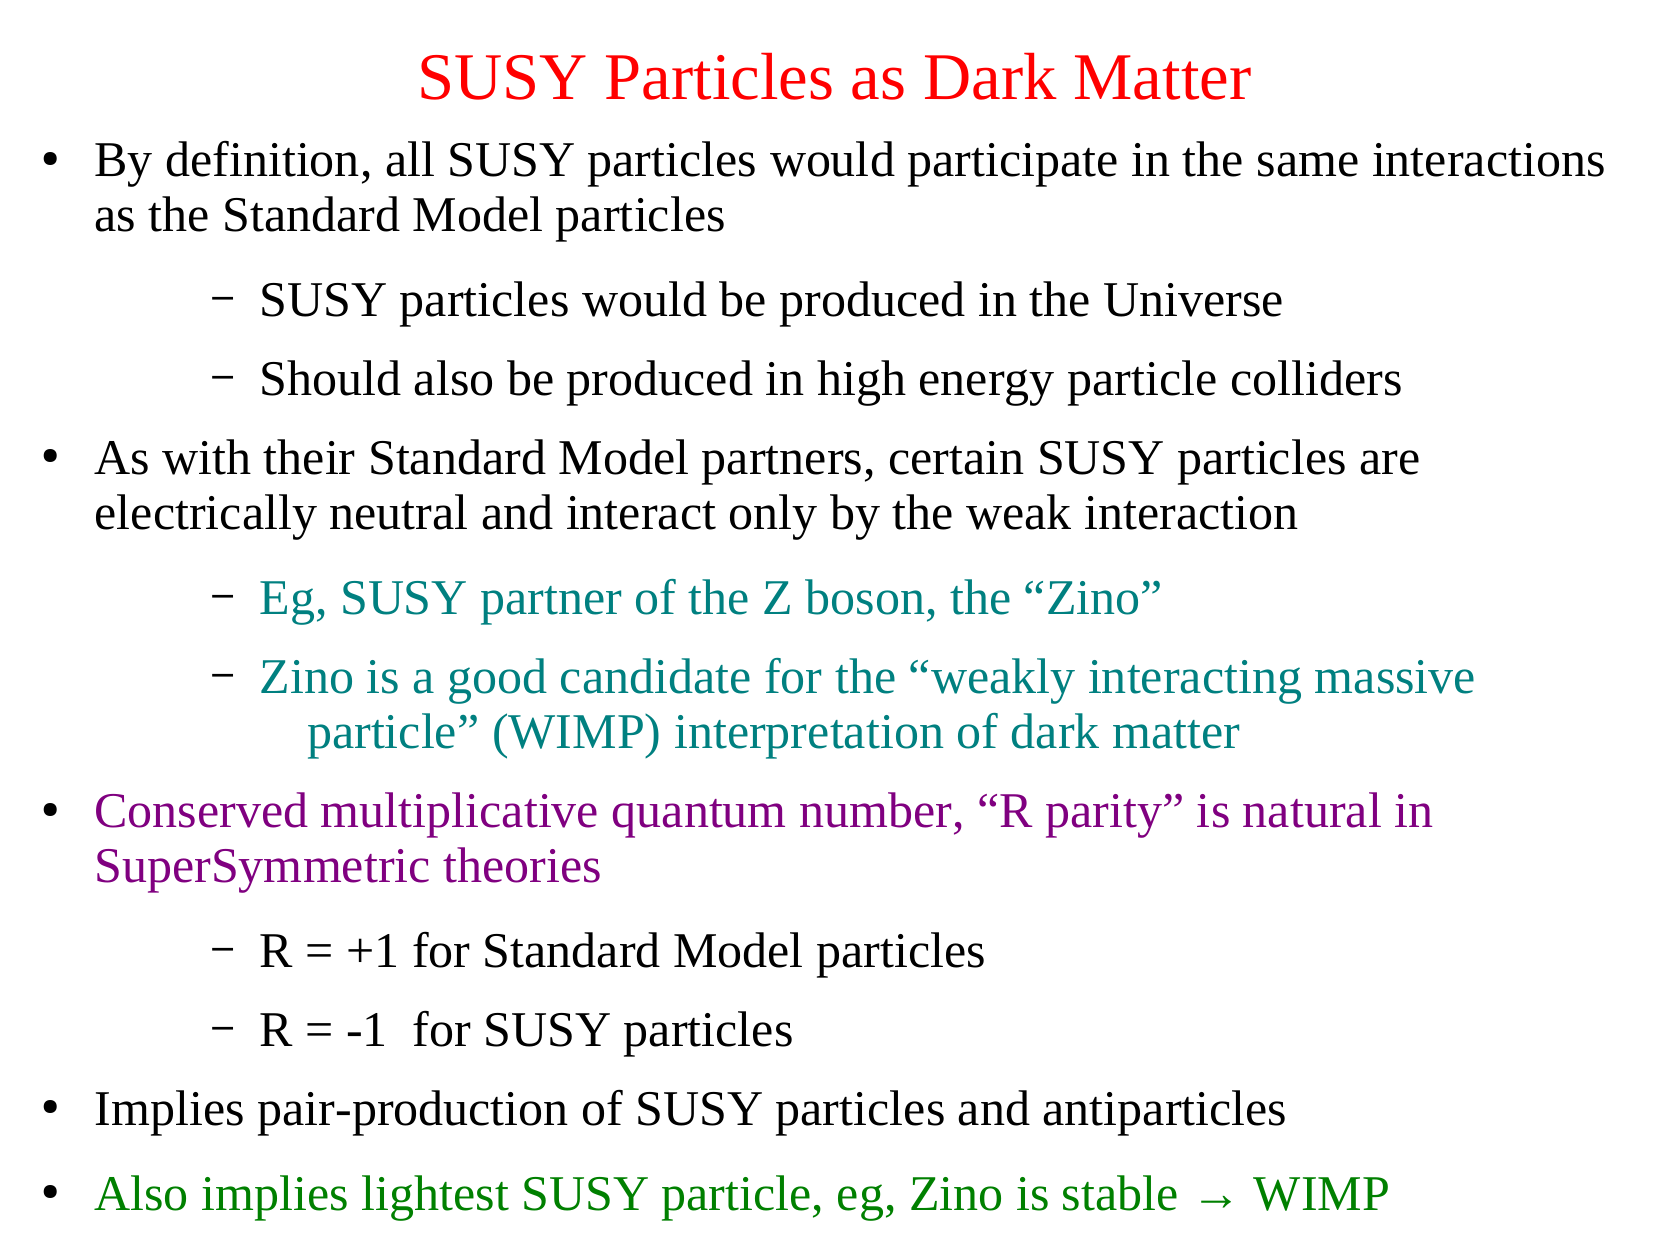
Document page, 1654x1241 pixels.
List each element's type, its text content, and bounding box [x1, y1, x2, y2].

title SUSY Particles as Dark Matter [128, 0, 1541, 132]
list By definition, all SUSY particles would participate in the same interactions as the Standard Model particles SUSY particles would be produced in the Universe Should also be produced in high energy particle colliders As with their Standard Model partners, certain SUSY particles are electrically neutral and interact only by the weak interaction Eg, SUSY partner of the Z boson, the “Zino” Zino is a good candidate for the “weakly interacting massive particle” (WIMP) interpretation of dark matter Conserved multiplicative quantum number, “R parity” is natural in SuperSymmetric theories R = +1 for Standard Model particles R = -1 for SUSY particles Implies pair-production of SUSY particles and antiparticles Also implies lightest SUSY particle, eg, Zino is stable → WIMP [23, 132, 1630, 1241]
